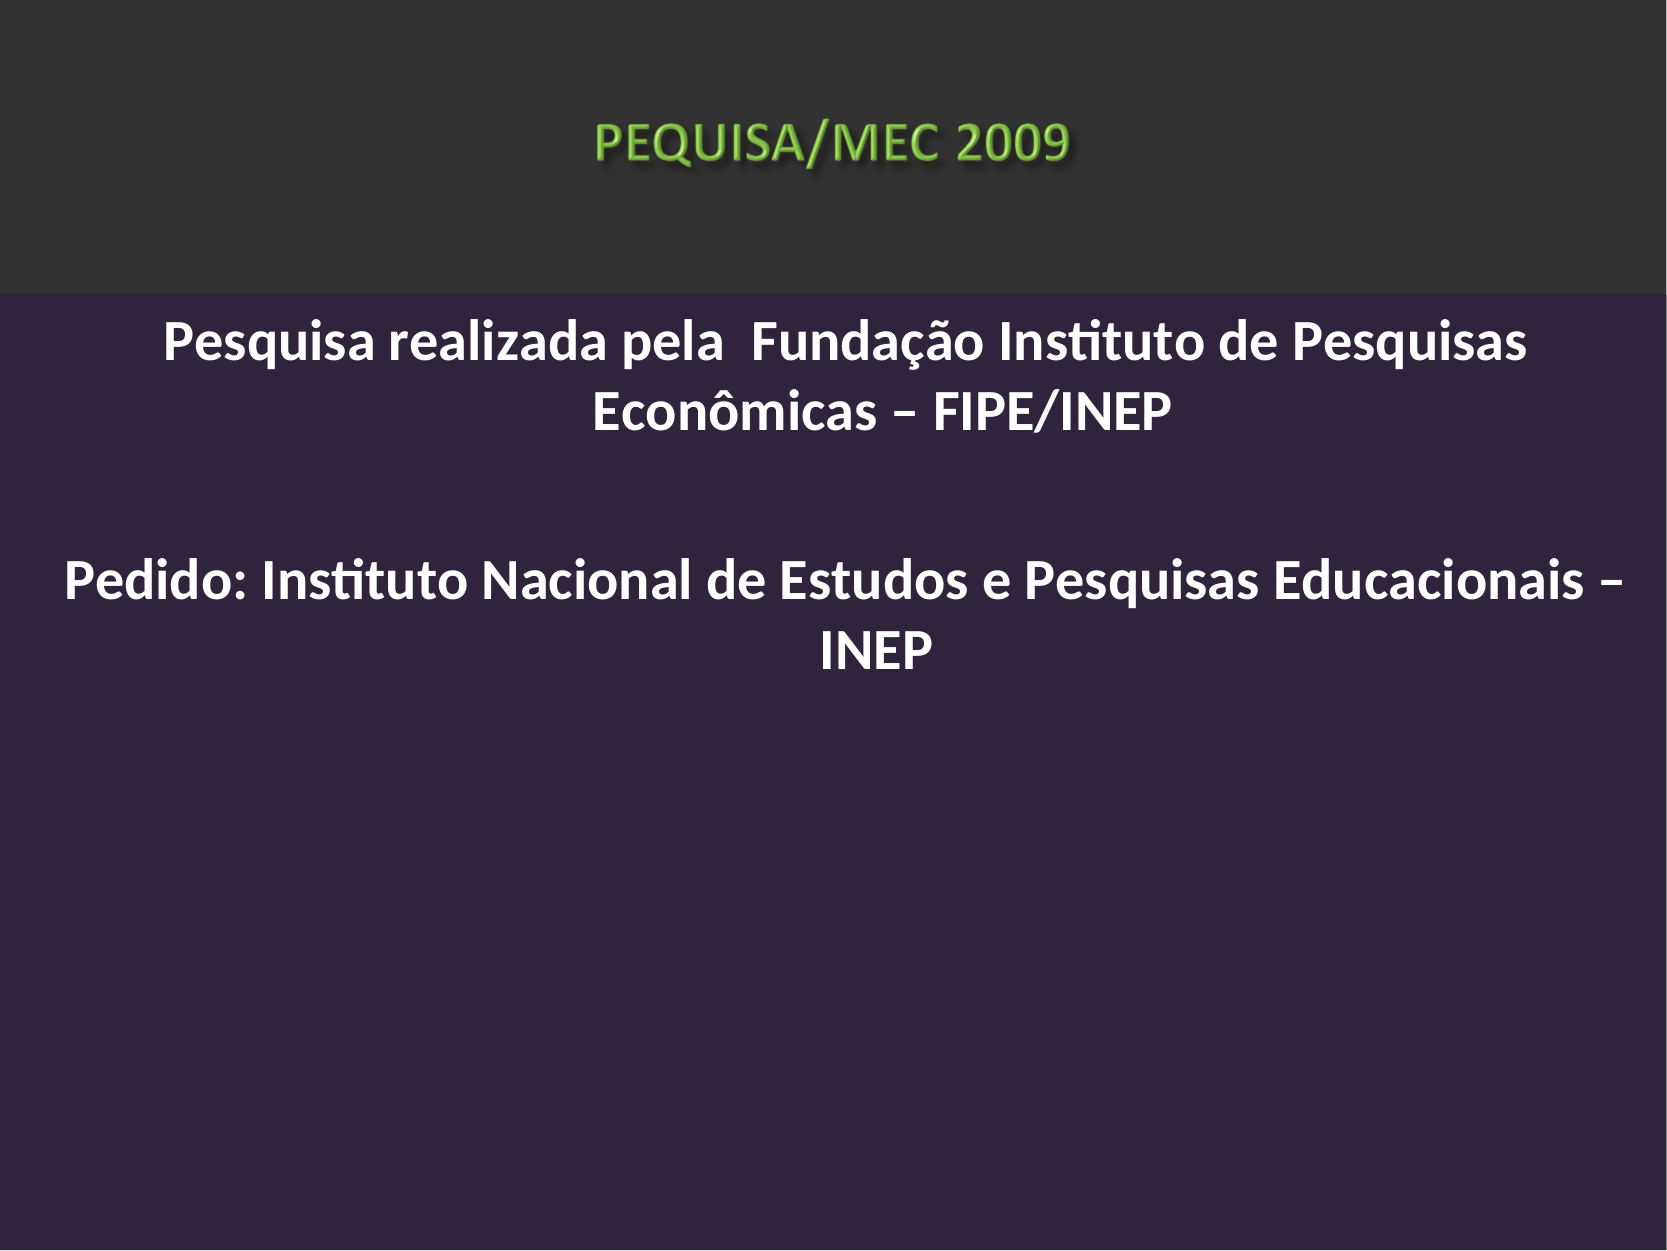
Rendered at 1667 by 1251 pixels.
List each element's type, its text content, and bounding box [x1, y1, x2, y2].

list Pesquisa realizada pela Fundação Instituto de Pesquisas Econômicas – FIPE/INEP Pedido: Instituto Nacional de Estudos e Pesquisas Educacionais – INEP [0, 294, 1667, 1251]
text_box [0, 0, 1667, 284]
